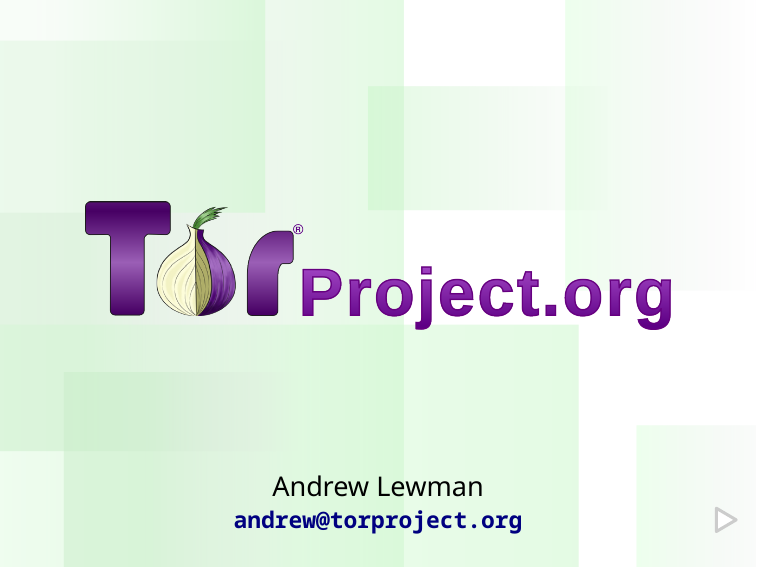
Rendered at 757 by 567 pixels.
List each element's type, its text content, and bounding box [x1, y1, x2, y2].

picture [0, 0, 757, 567]
text_box Andrew Lewman andrew@torproject.org [78, 472, 679, 543]
text_box [716, 508, 737, 532]
